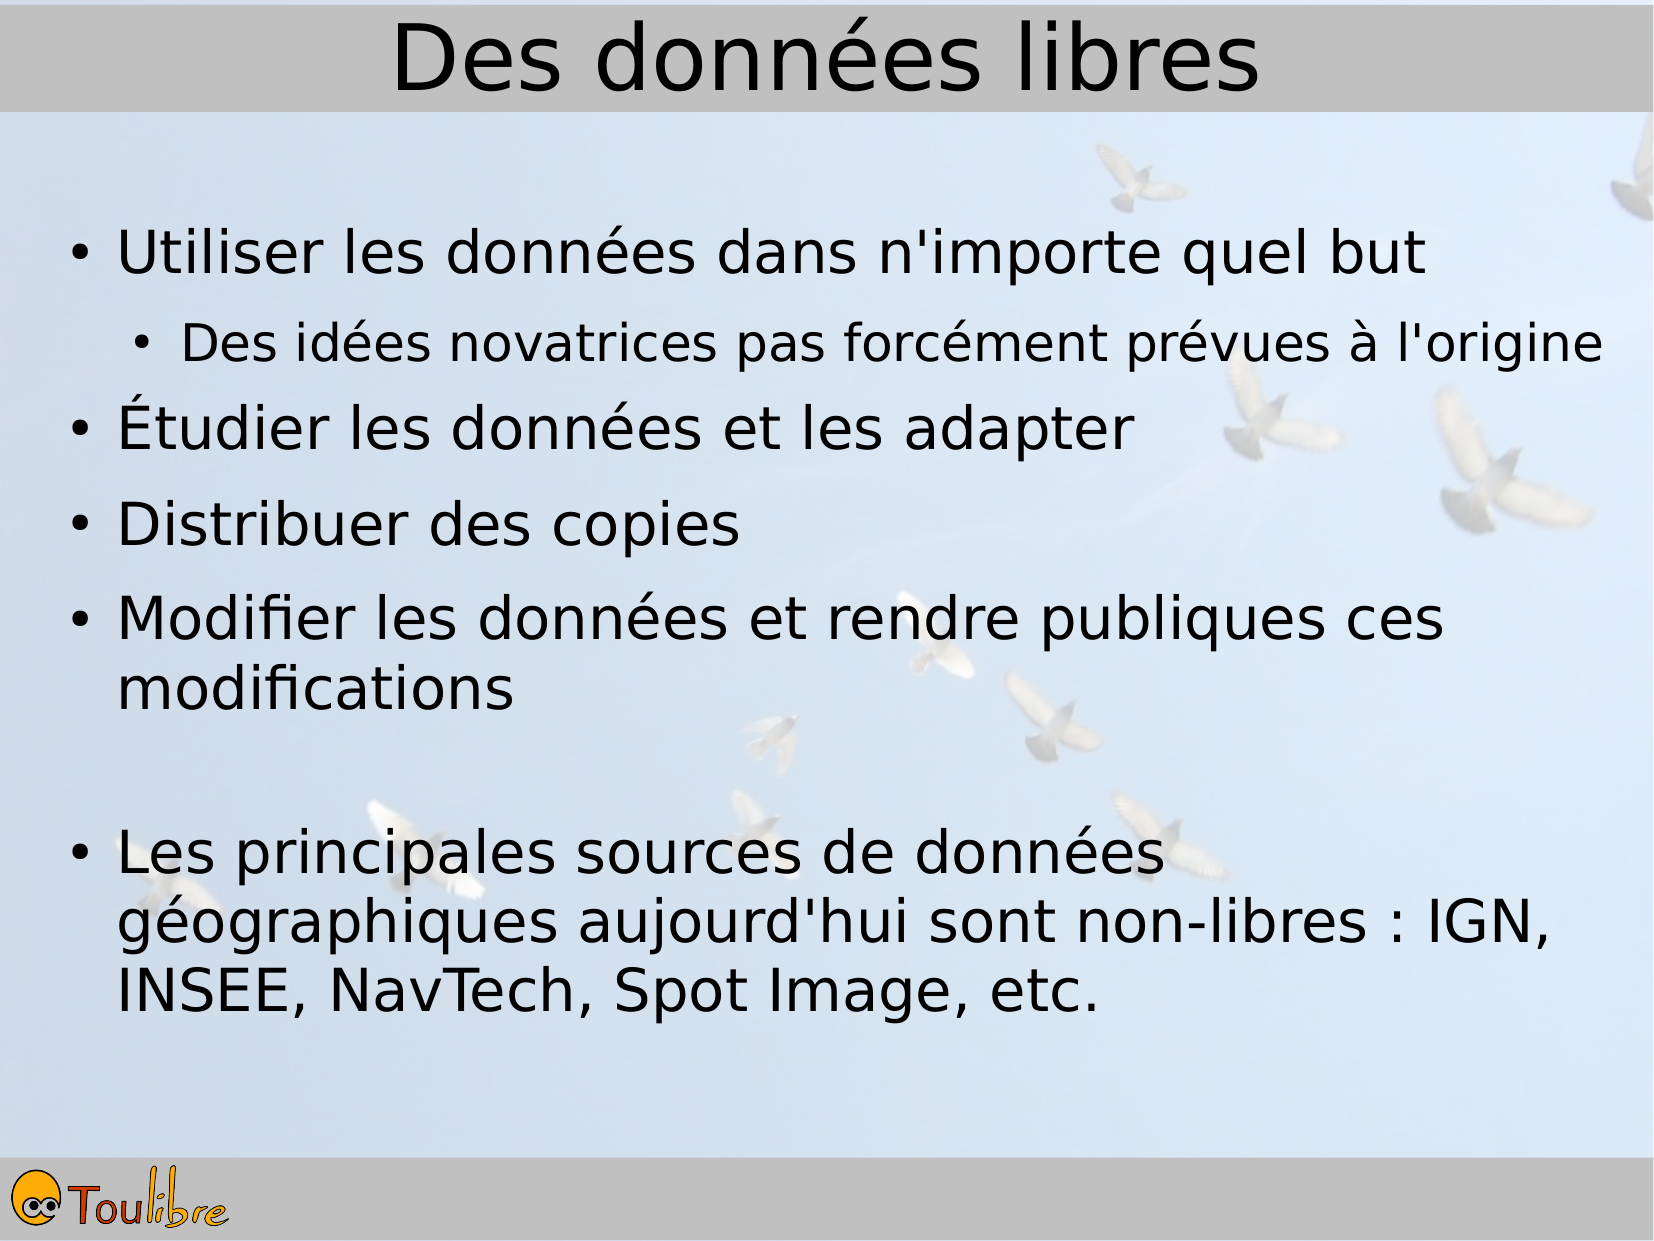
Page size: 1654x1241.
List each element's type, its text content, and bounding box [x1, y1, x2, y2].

list Utiliser les données dans n'importe quel but Des idées novatrices pas forcément prévues à l'origine Étudier les données et les adapter Distribuer des copies Modifier les données et rendre publiques ces modifications Les principales sources de données géographiques aujourd'hui sont non-libres : IGN, INSEE, NavTech, Spot Image, etc. [53, 218, 1612, 1037]
title Des données libres [0, 4, 1654, 112]
picture [11, 1165, 229, 1228]
